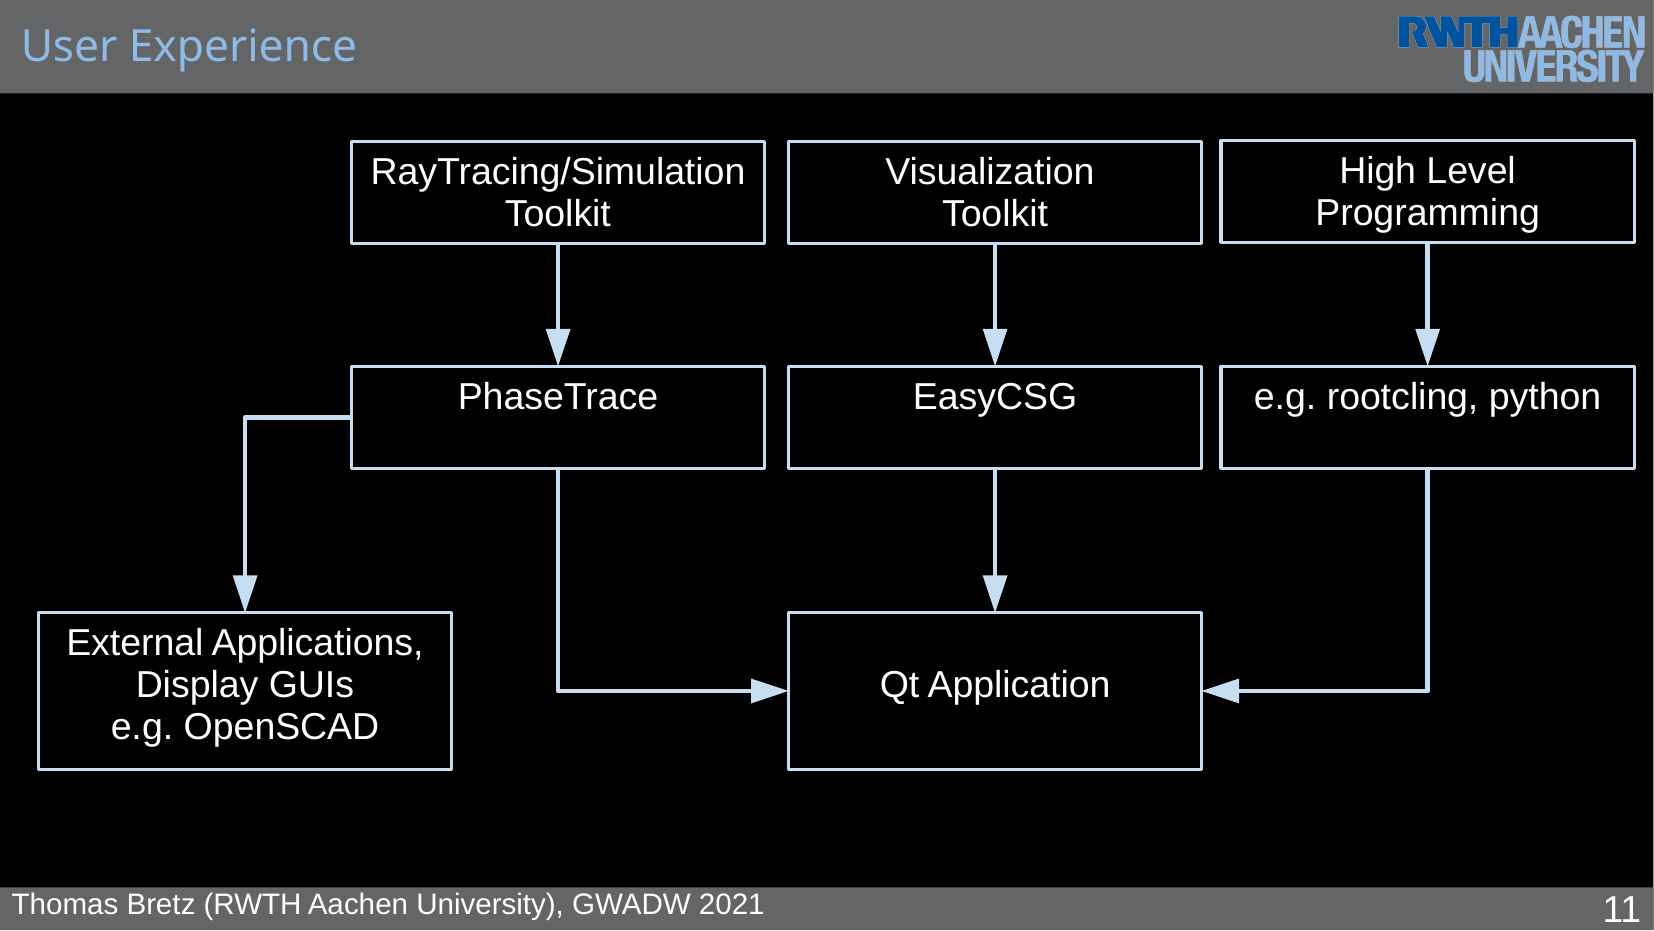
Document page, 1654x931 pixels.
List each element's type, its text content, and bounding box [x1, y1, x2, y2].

text_box High Level Programming [1220, 140, 1635, 243]
text_box PhaseTrace [351, 366, 765, 469]
text_box RayTracing/Simulation Toolkit [351, 141, 765, 244]
text_box External Applications, Display GUIs e.g. OpenSCAD [38, 612, 452, 770]
text_box EasyCSG [788, 366, 1202, 469]
text_box Qt Application [788, 612, 1202, 770]
text_box e.g. rootcling, python [1220, 366, 1635, 469]
picture [1363, 0, 1654, 113]
title User Experience [20, 7, 1510, 82]
text_box Visualization Toolkit [788, 141, 1202, 244]
